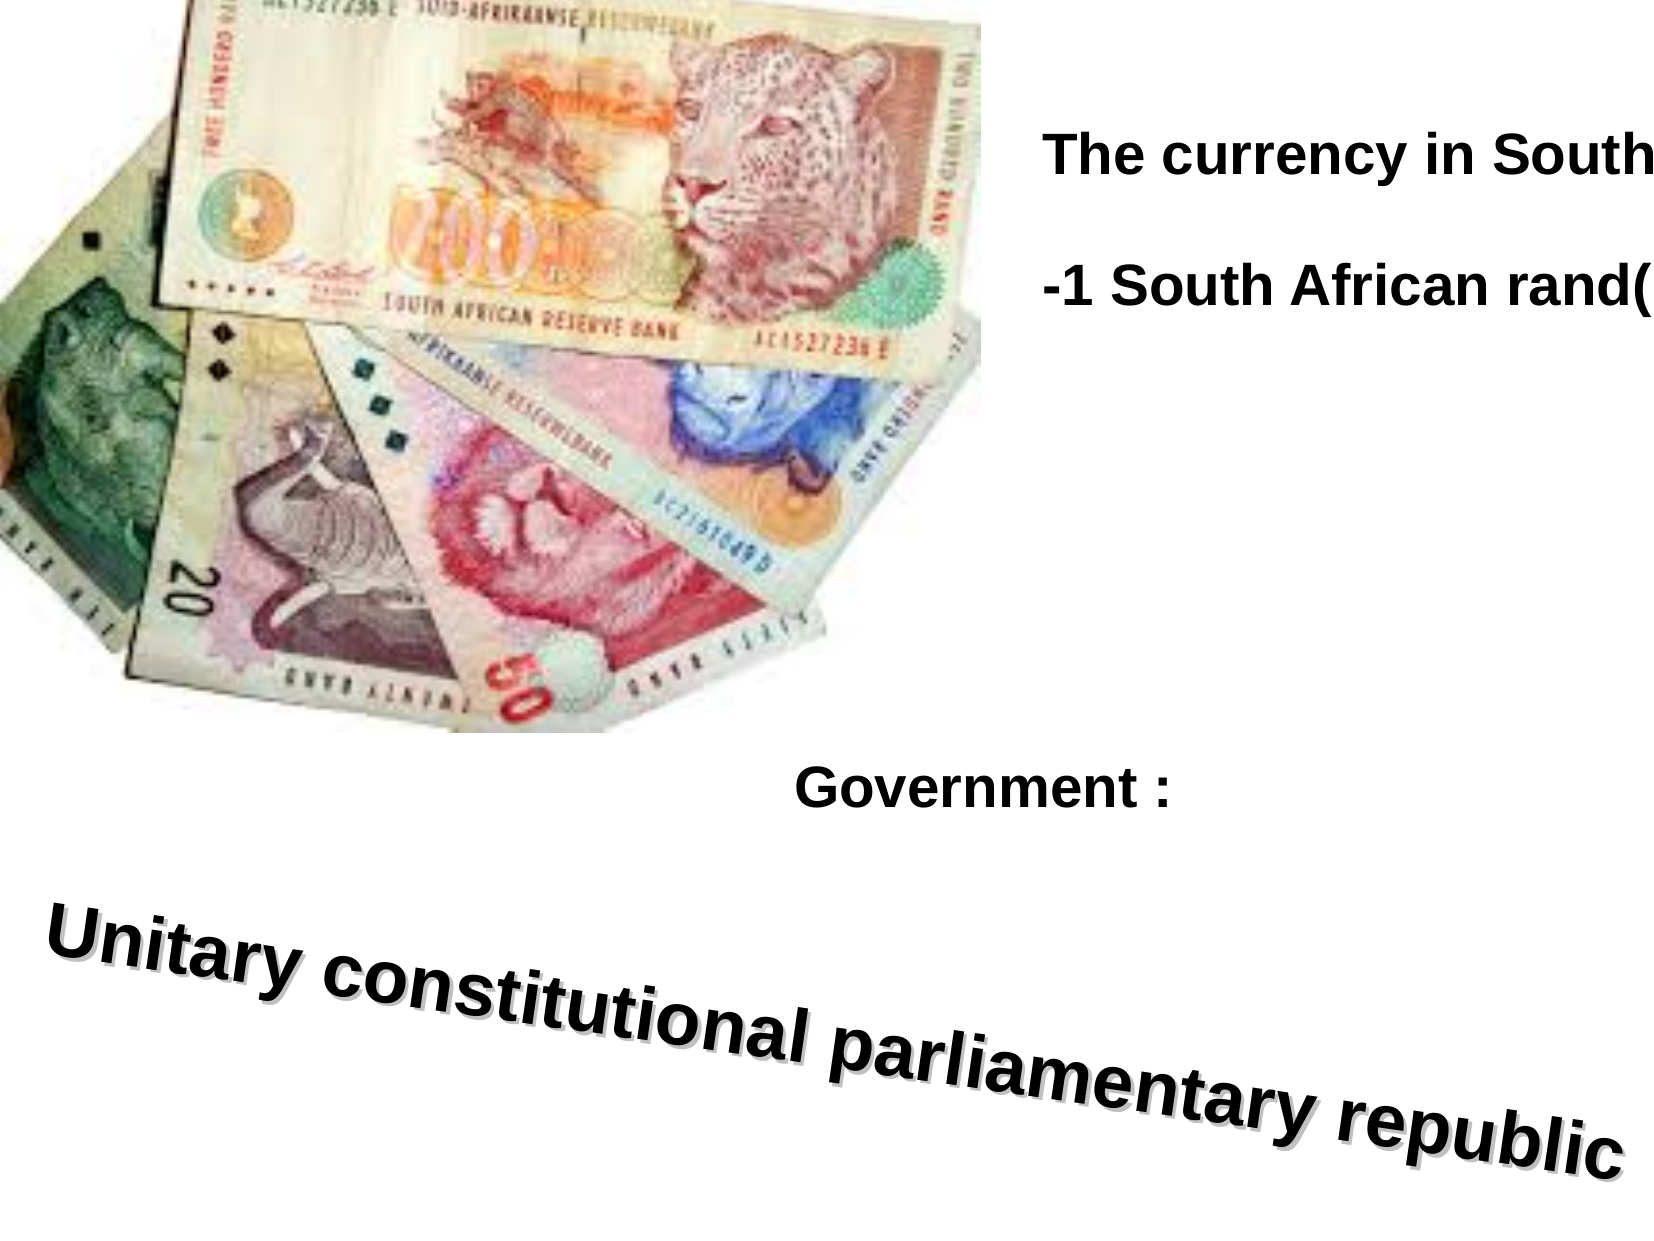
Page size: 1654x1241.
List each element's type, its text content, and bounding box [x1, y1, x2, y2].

text_box The currency in South Africa : -1 South African rand( =0,066271 U.S. Dollard) [1027, 114, 1583, 520]
picture [0, 0, 981, 733]
text_box Unitary constitutional parliamentary republic [24, 877, 1654, 1212]
text_box Government : [779, 746, 1323, 827]
